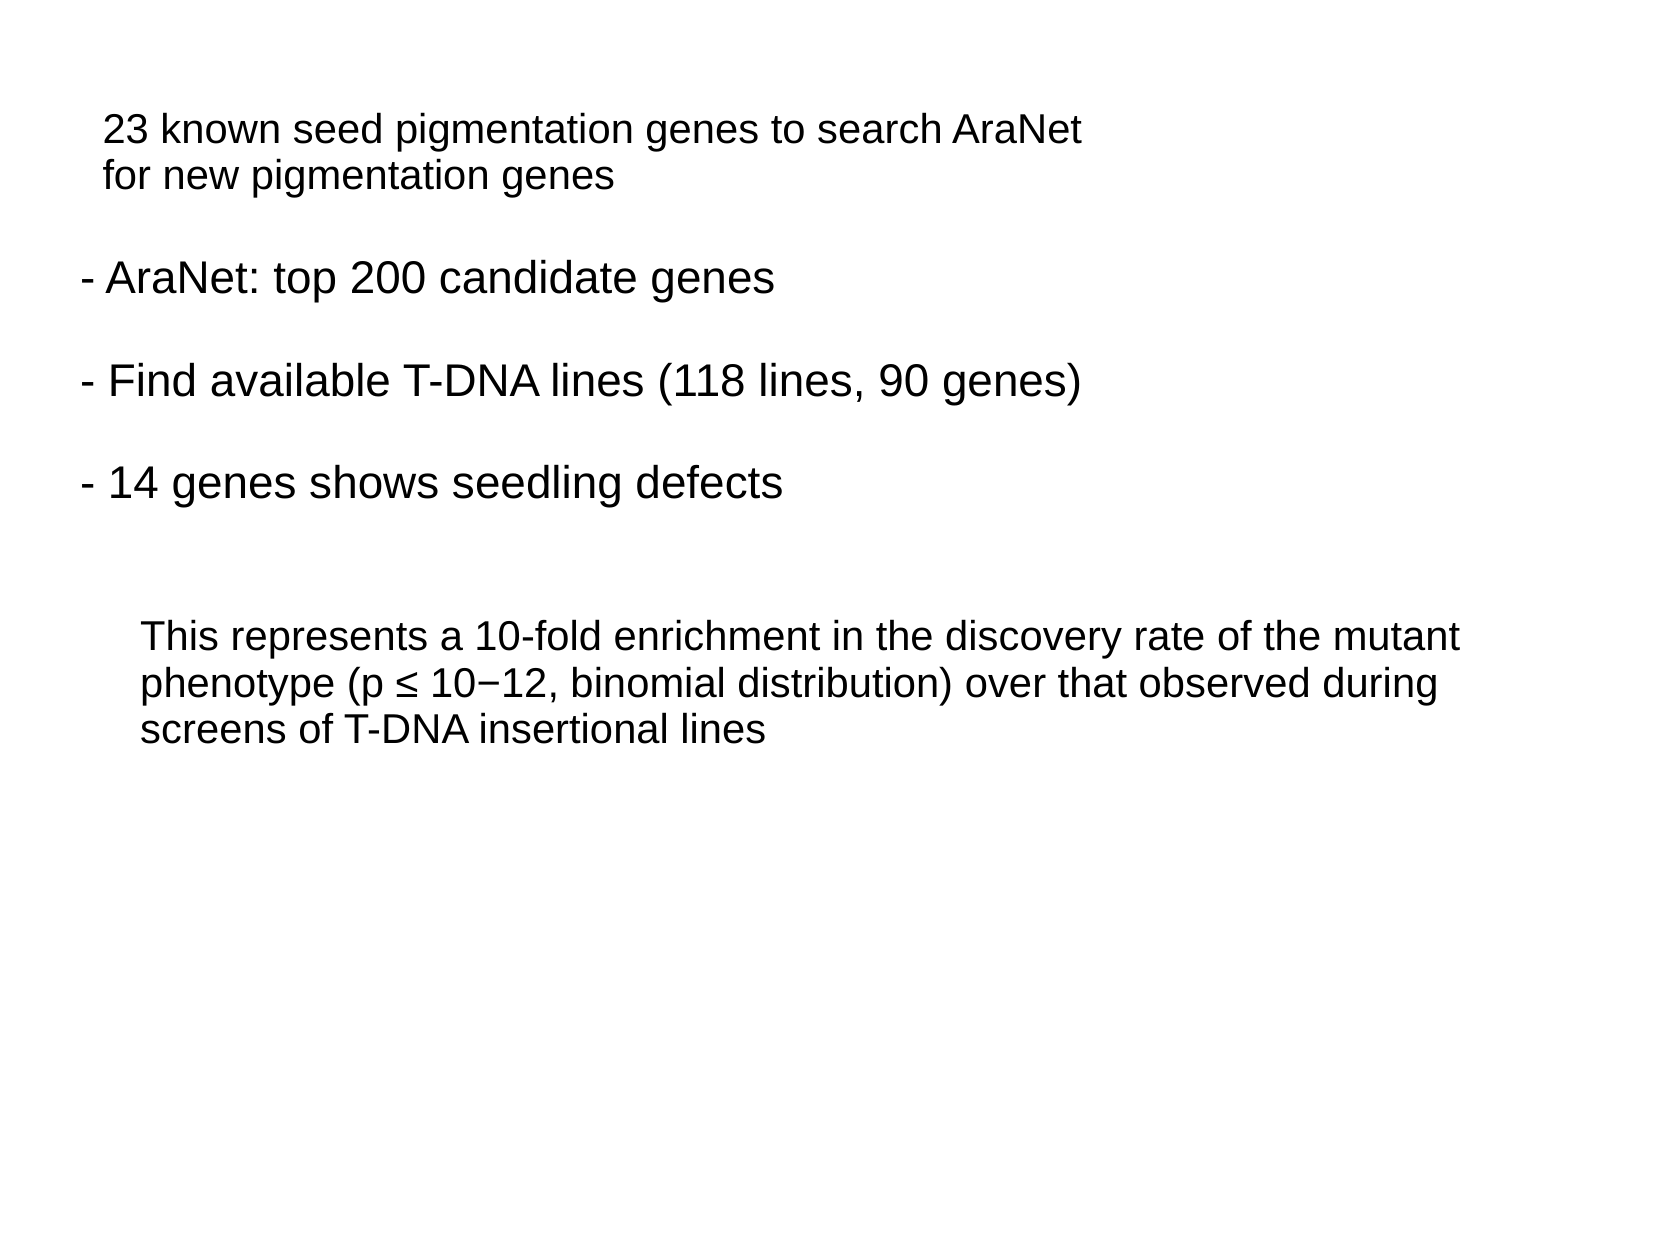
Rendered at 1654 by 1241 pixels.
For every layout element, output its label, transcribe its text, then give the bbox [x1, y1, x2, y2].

text_box 23 known seed pigmentation genes to search AraNet for new pigmentation genes [87, 97, 1103, 209]
text_box This represents a 10-fold enrichment in the discovery rate of the mutant phenotype (p ≤ 10−12, binomial distribution) over that observed during screens of T-DNA insertional lines [125, 605, 1579, 765]
text_box - AraNet: top 200 candidate genes - Find available T-DNA lines (118 lines, 90 genes) - 14 genes shows seedling defects [65, 244, 1353, 524]
